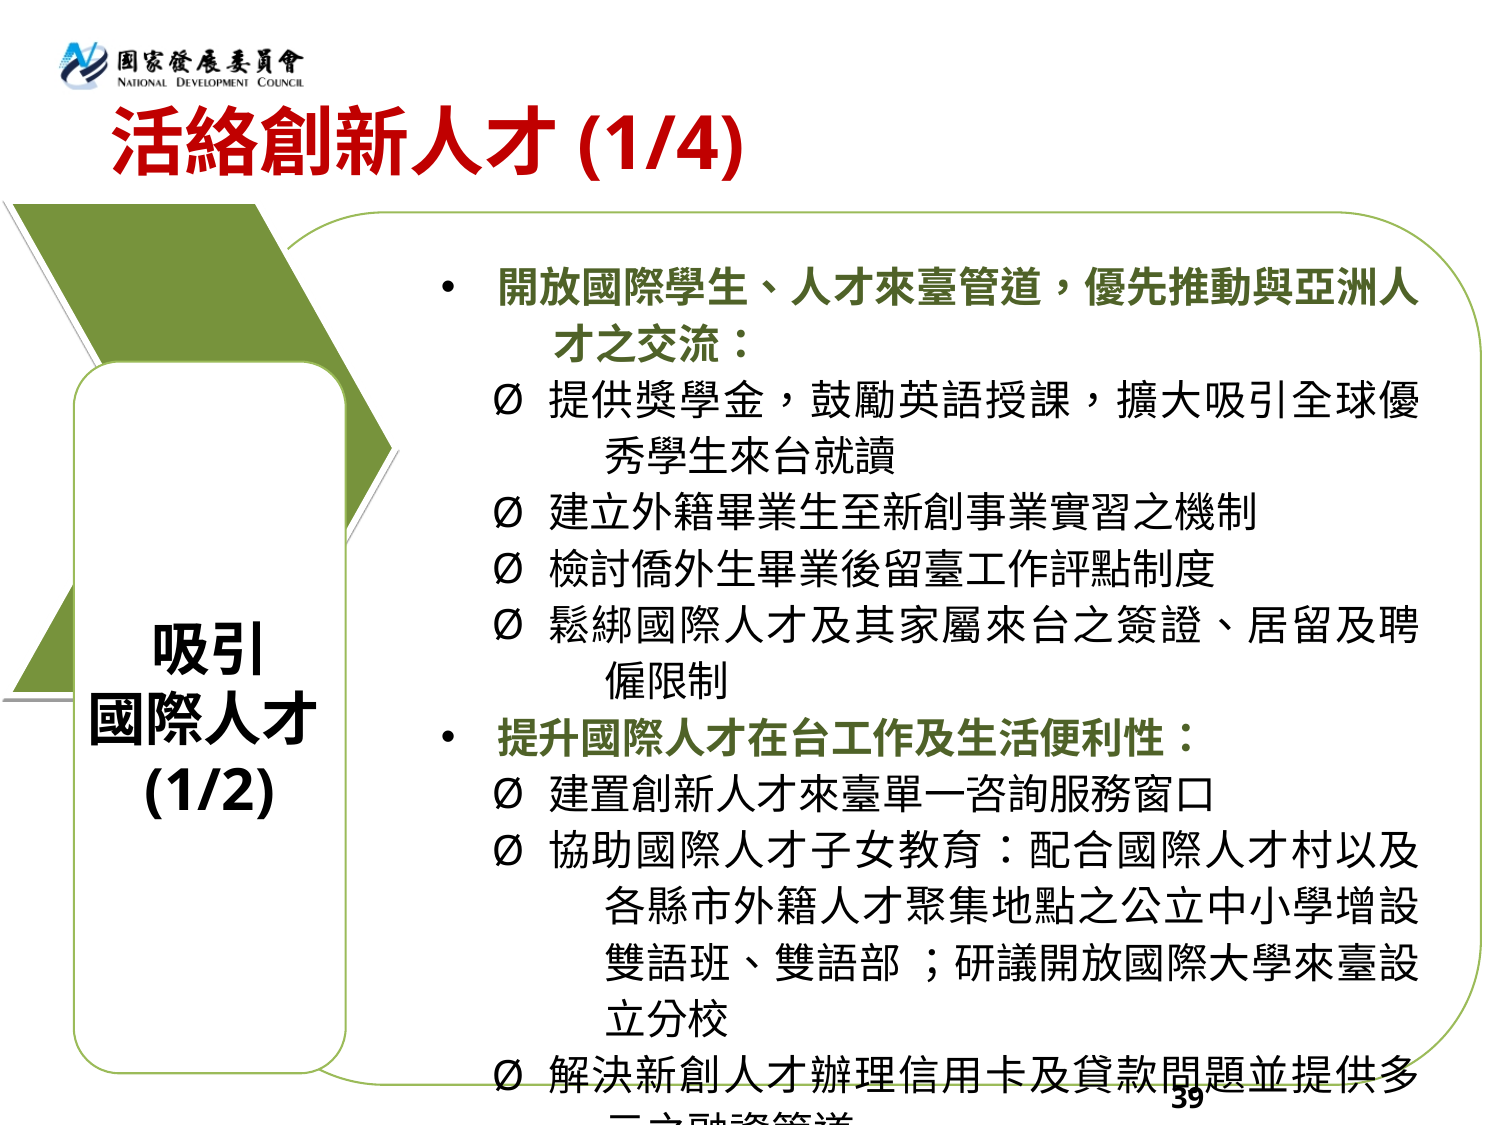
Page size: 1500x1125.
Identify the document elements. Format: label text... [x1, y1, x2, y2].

text_box 開放國際學生、人才來臺管道，優先推動與亞洲人才之交流： 提供獎學金，鼓勵英語授課，擴大吸引全球優秀學生來台就讀 建立外籍畢業生至新創事業實習之機制 檢討僑外生畢業後留臺工作評點制度 鬆綁國際人才及其家屬來台之簽證、居留及聘僱限制 提升國際人才在台工作及生活便利性： 建置創新人才來臺單一咨詢服務窗口 協助國際人才子女教育：配合國際人才村以及各縣市外籍人才聚集地點之公立中小學增設雙語班、雙語部 ；研議開放國際大學來臺設立分校 解決新創人才辦理信用卡及貸款問題並提供多元之融資管道 [286, 212, 1481, 1085]
title 活絡創新人才(1/4) [94, 66, 1500, 224]
text_box 39 [1156, 1069, 1500, 1125]
text_box 吸引 國際人才(1/2) [73, 361, 346, 1074]
text_box [7, 577, 73, 696]
text_box [7, 200, 396, 537]
